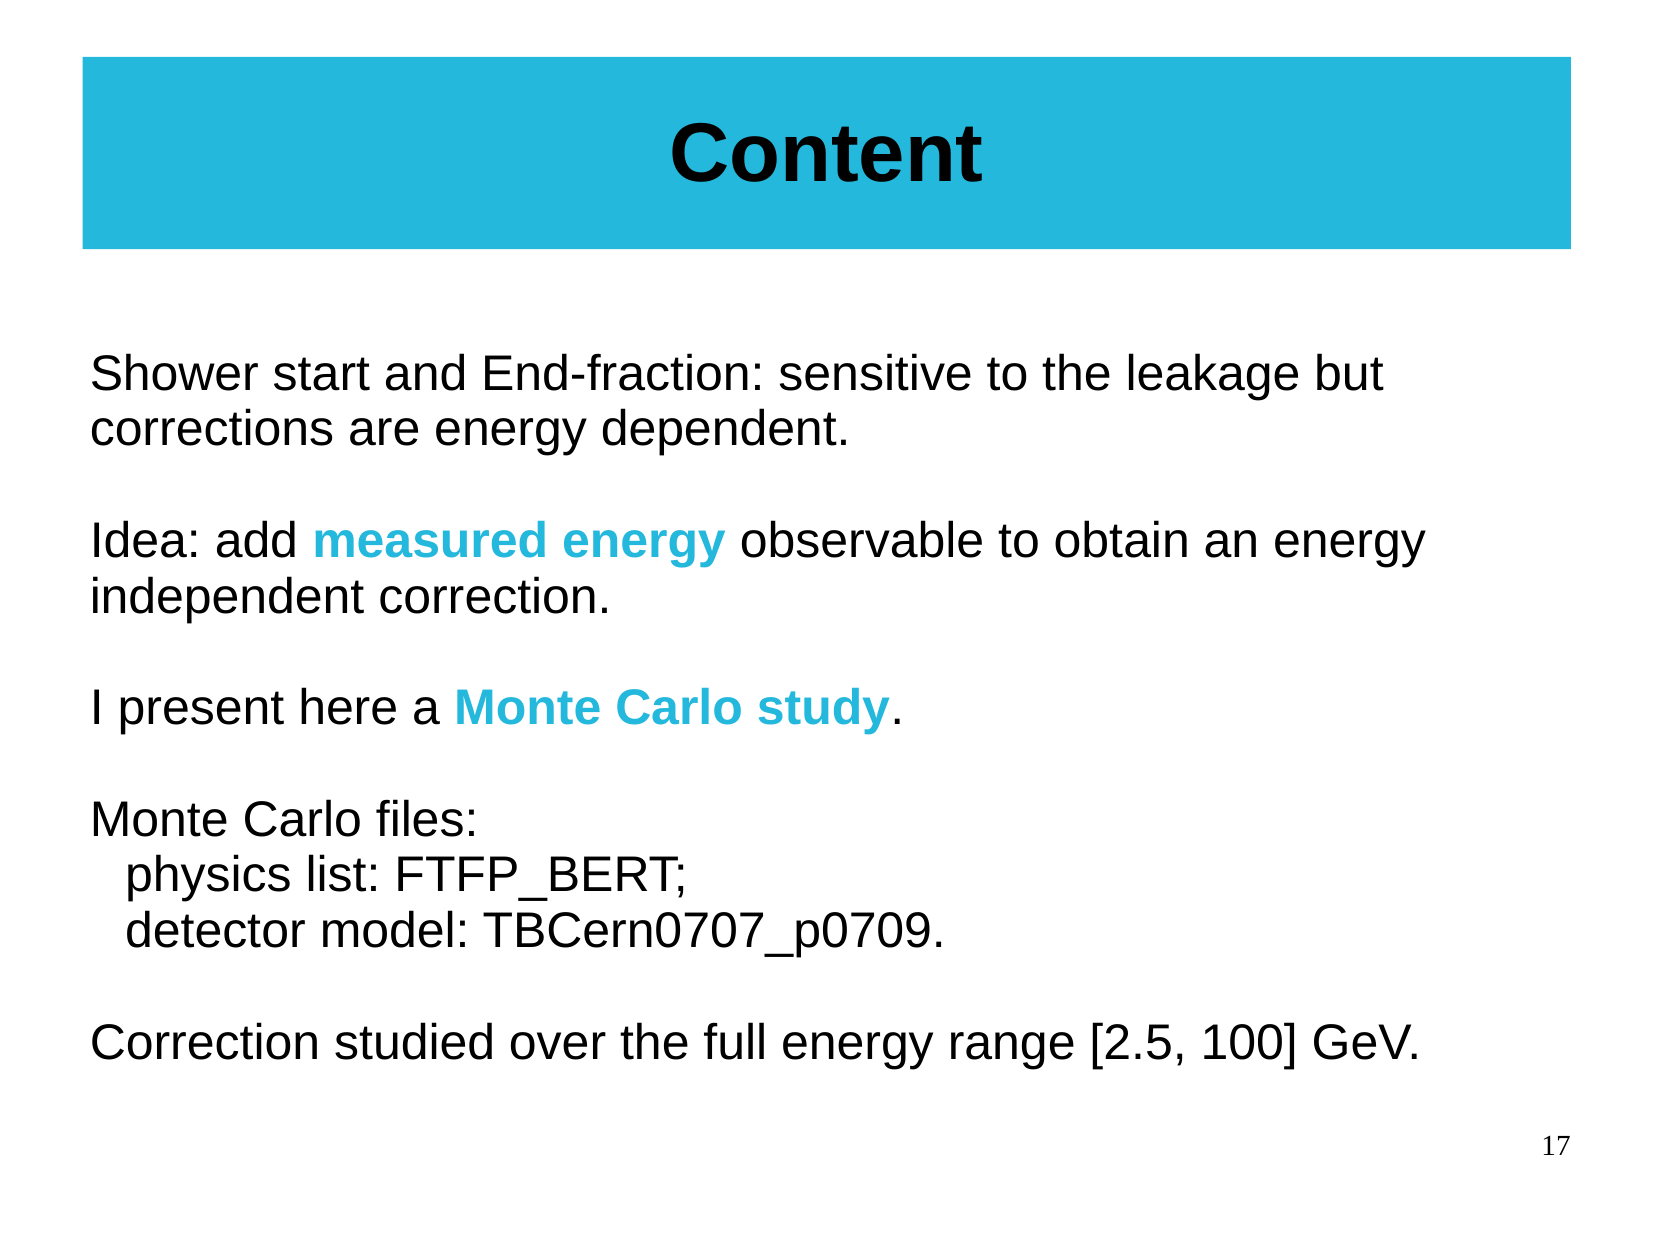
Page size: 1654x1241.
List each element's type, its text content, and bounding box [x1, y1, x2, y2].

title Content [82, 56, 1571, 250]
text_box Shower start and End-fraction: sensitive to the leakage but corrections are energy dependent. Idea: add measured energy observable to obtain an energy independent correction. I present here a Monte Carlo study. Monte Carlo files: physics list: FTFP_BERT; detector model: TBCern0707_p0709. Correction studied over the full energy range [2.5, 100] GeV. [75, 337, 1576, 1078]
